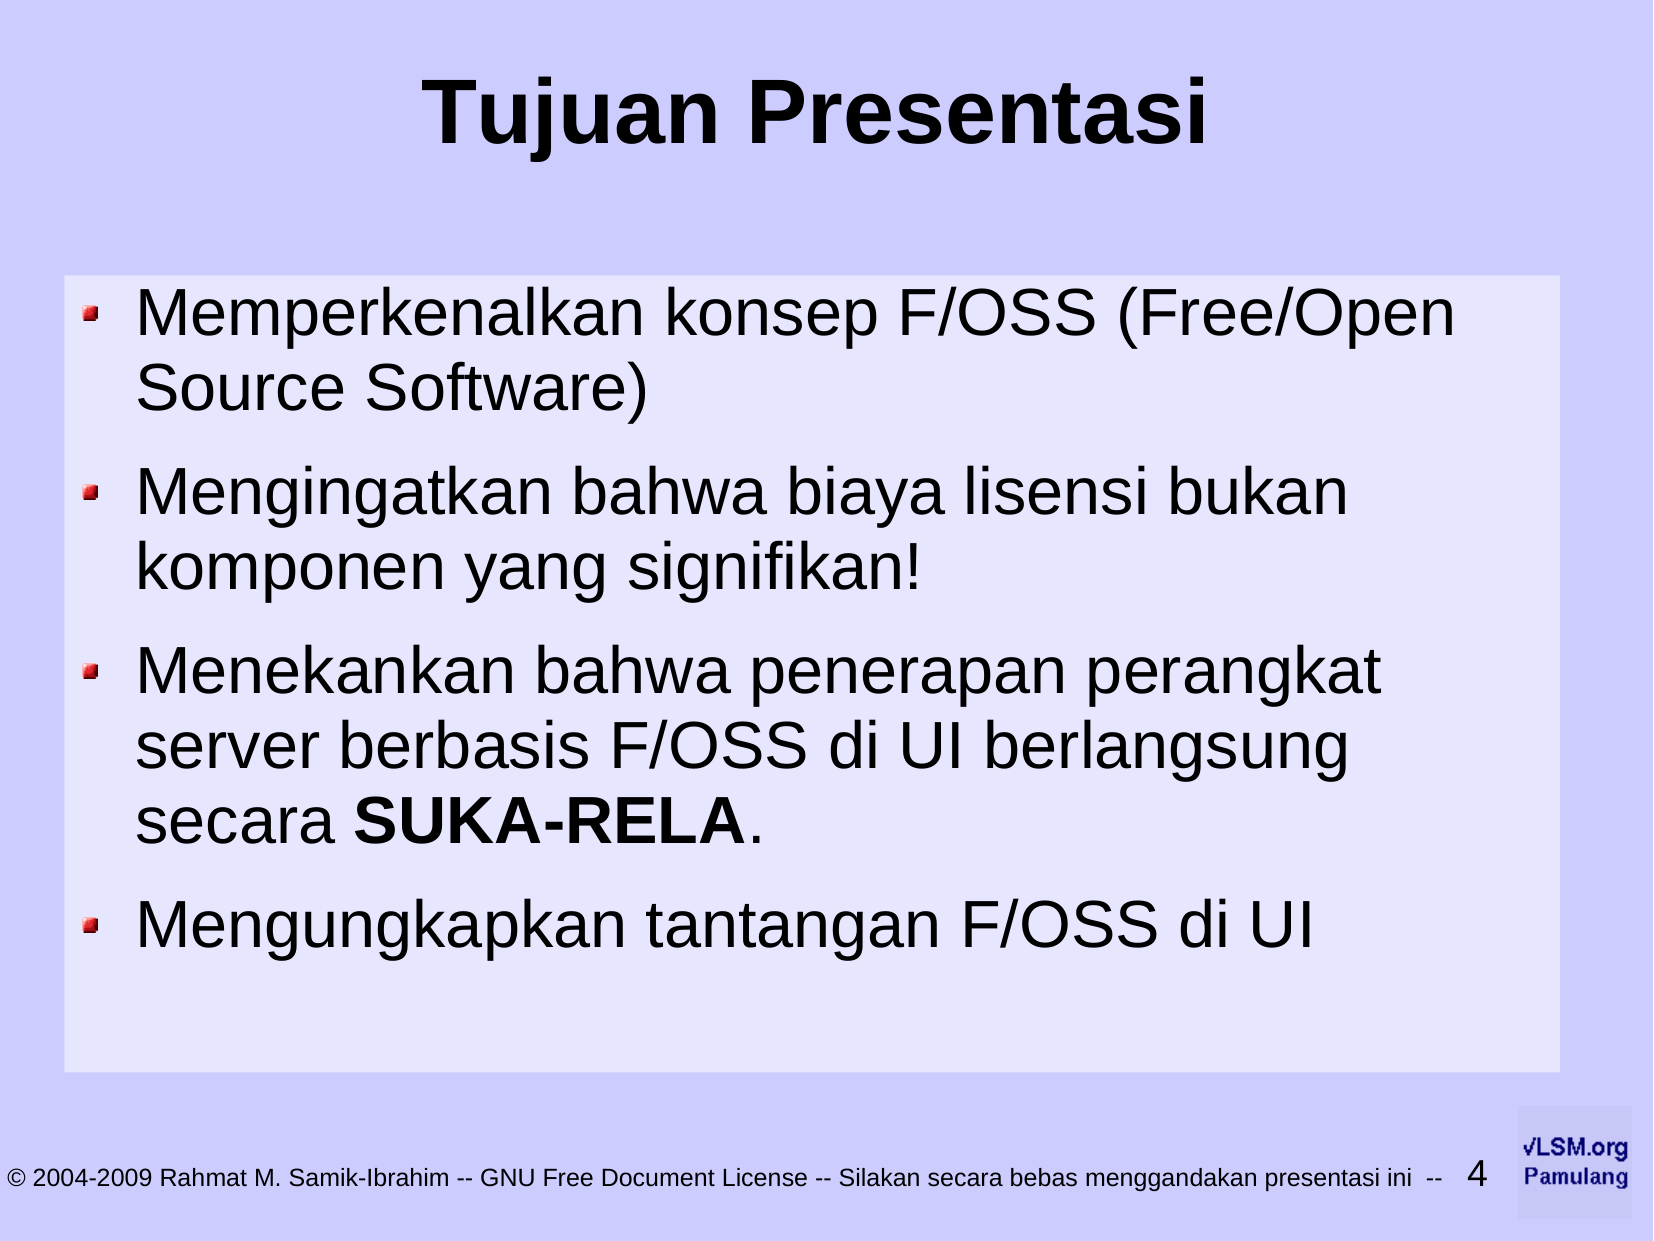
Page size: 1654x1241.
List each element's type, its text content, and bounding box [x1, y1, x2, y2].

picture [1518, 1106, 1632, 1219]
list Memperkenalkan konsep F/OSS (Free/Open Source Software) Mengingatkan bahwa biaya lisensi bukan komponen yang signifikan! Menekankan bahwa penerapan perangkat server berbasis F/OSS di UI berlangsung secara SUKA-RELA. Mengungkapkan tantangan F/OSS di UI [64, 275, 1560, 1073]
title Tujuan Presentasi [23, 52, 1608, 172]
